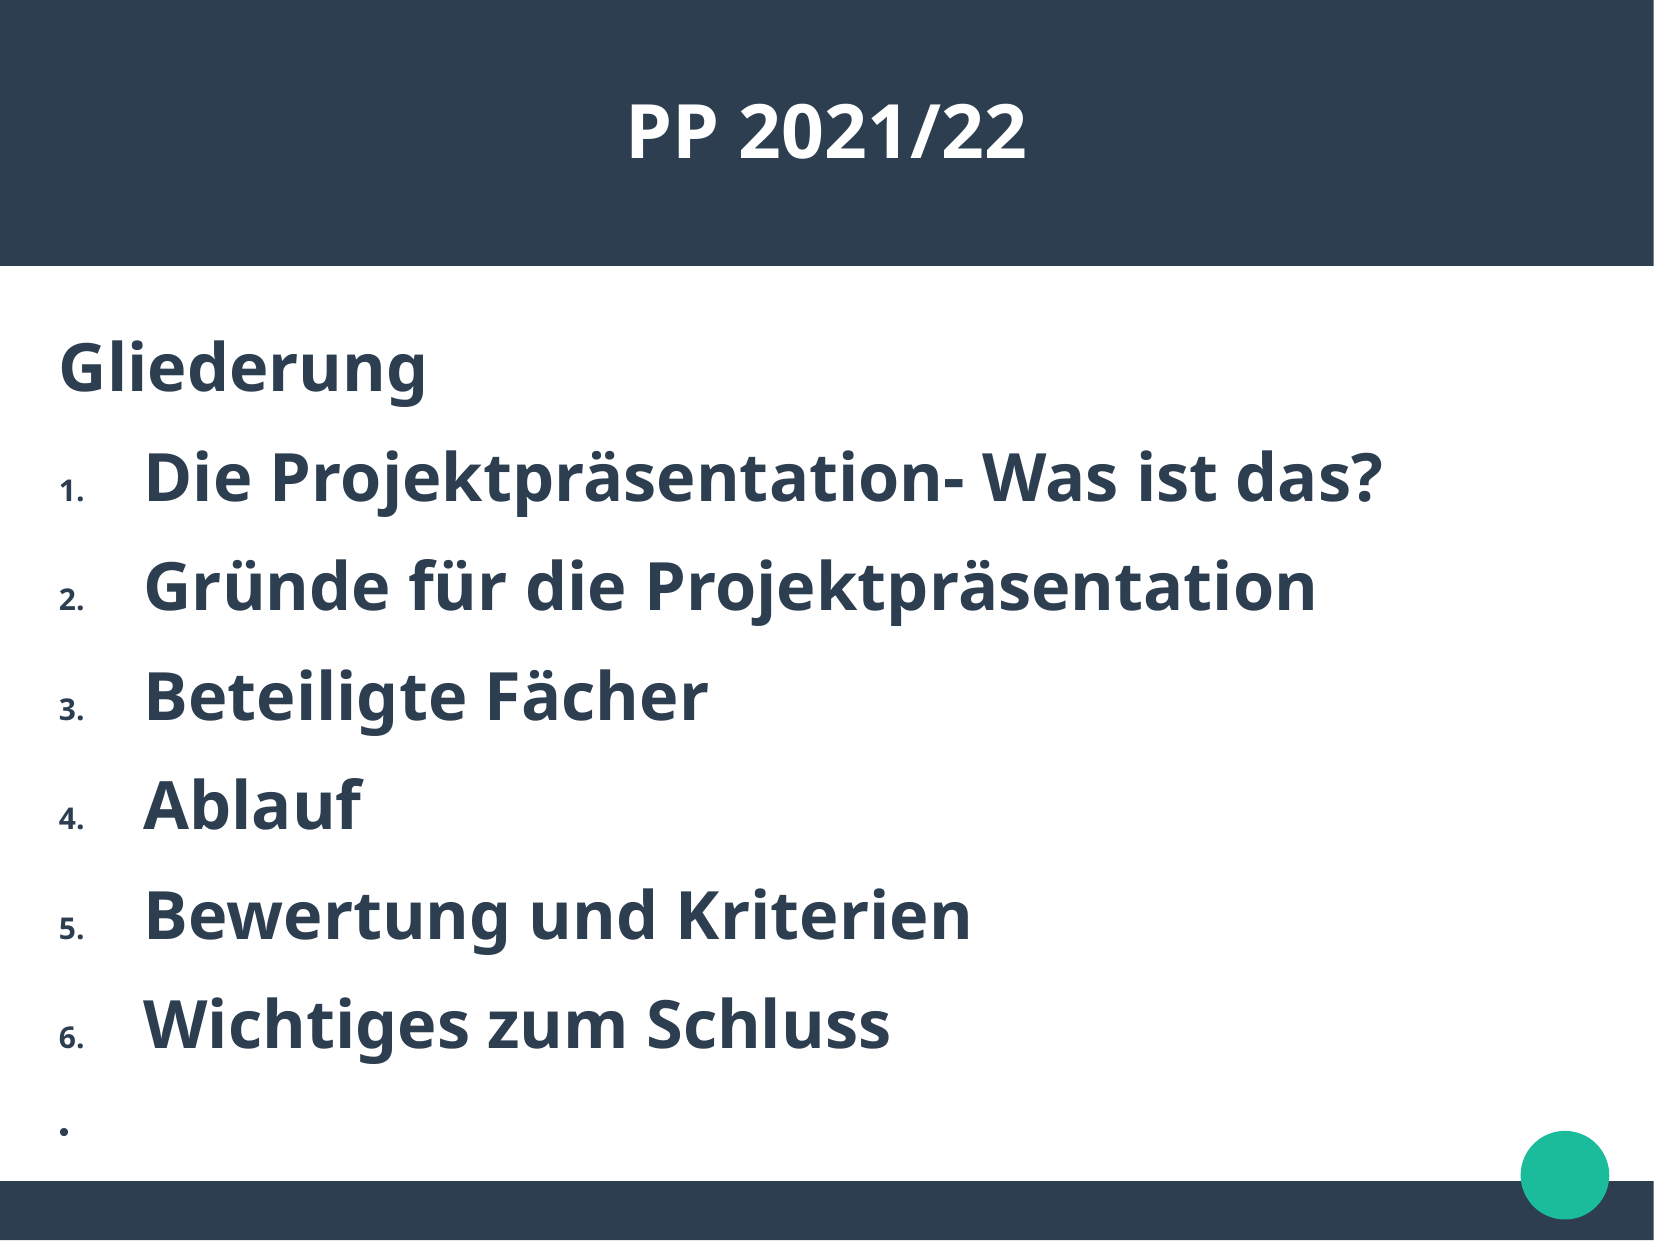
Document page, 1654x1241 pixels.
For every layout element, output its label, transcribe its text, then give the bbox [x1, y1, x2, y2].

list Gliederung Die Projektpräsentation- Was ist das? Gründe für die Projektpräsentation Beteiligte Fächer Ablauf Bewertung und Kriterien Wichtiges zum Schluss [59, 324, 1595, 1152]
title PP 2021/22 [59, 49, 1595, 207]
